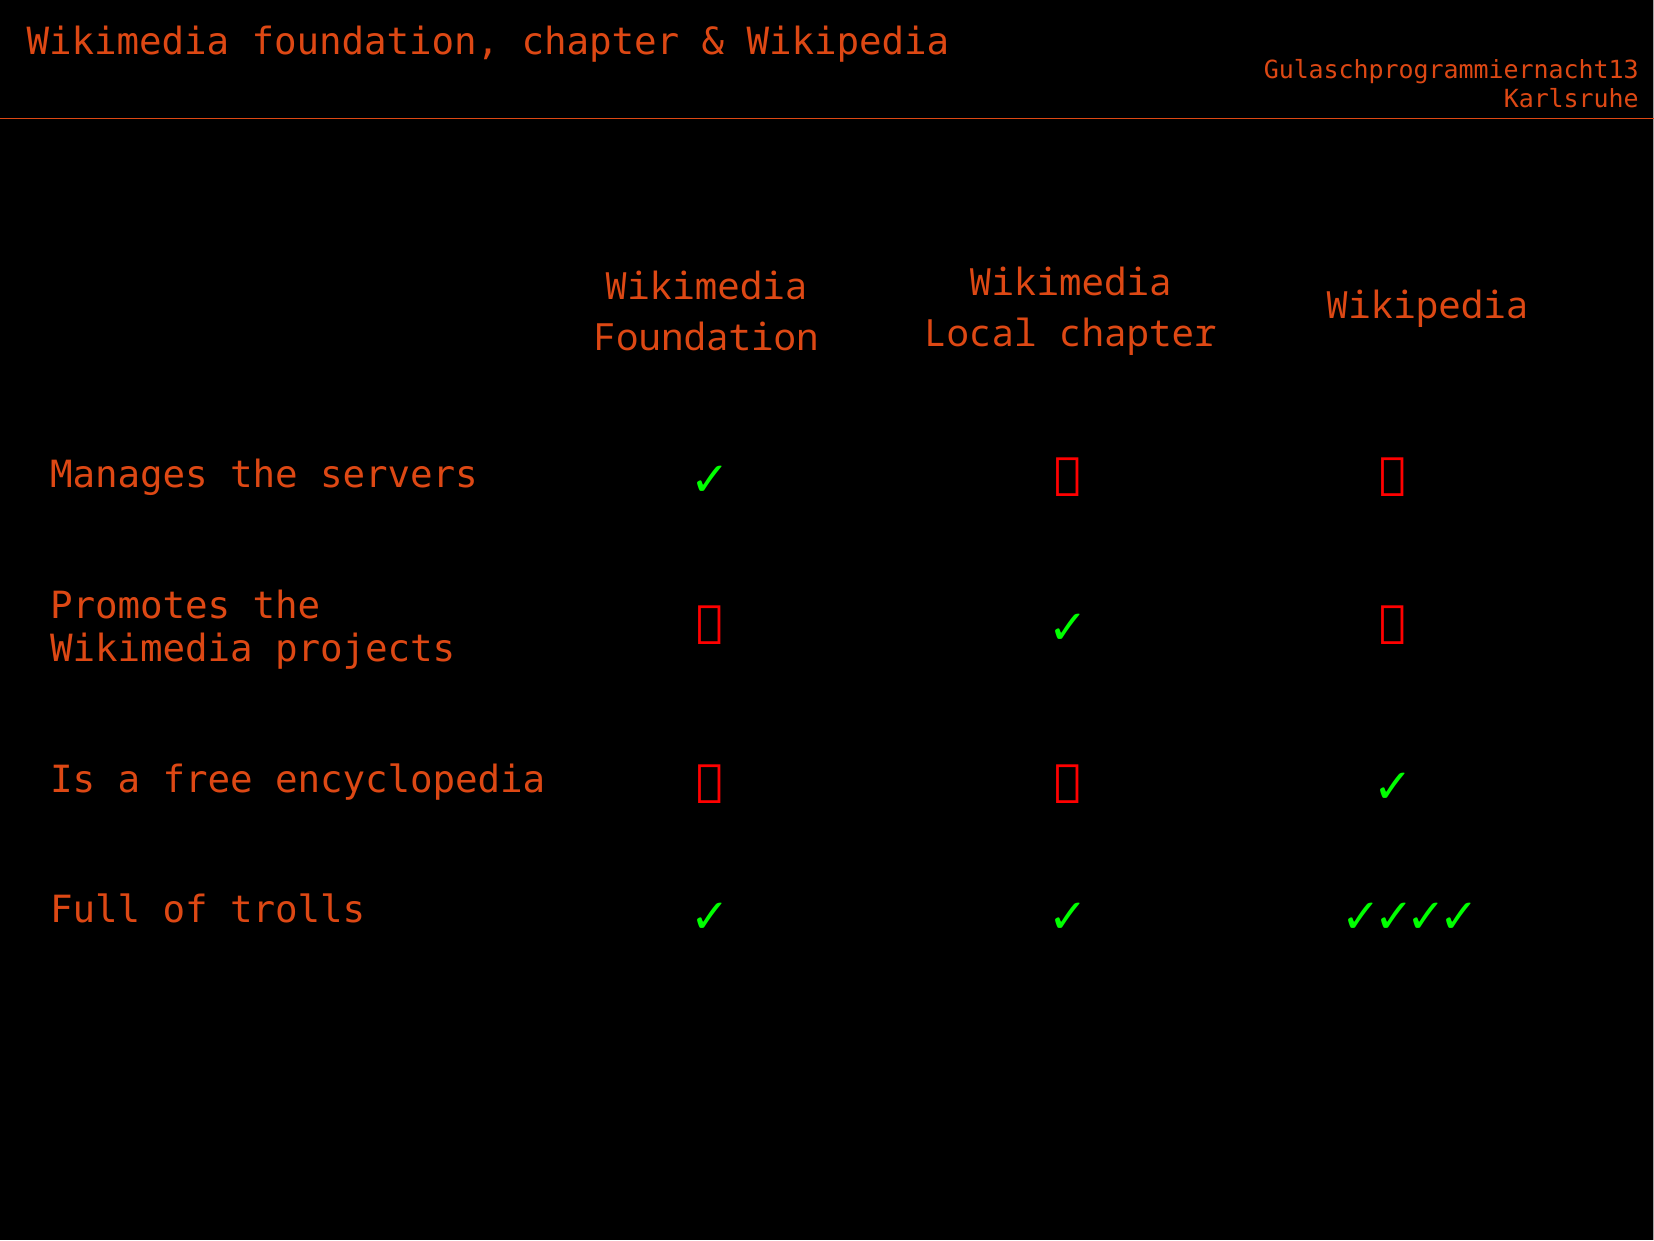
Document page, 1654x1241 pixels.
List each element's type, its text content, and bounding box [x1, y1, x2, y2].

text_box Wikimedia Foundation [578, 252, 834, 355]
text_box Wikimedia foundation, chapter & Wikipedia [11, 12, 1004, 71]
text_box Wikipedia [1311, 271, 1544, 331]
text_box Gulaschprogrammiernacht13 Karlsruhe [1248, 47, 1654, 121]
text_box ❌ ❌ ✓ [679, 738, 1554, 827]
text_box ❌ ✓ ❌ [679, 578, 1554, 668]
text_box Manages the servers Promotes the Wikimedia projects Is a free encyclopedia Full of trolls [35, 445, 561, 939]
text_box ✓ ❌ ❌ [679, 431, 1554, 520]
text_box Wikimedia Local chapter [909, 248, 1232, 350]
text_box ✓ ✓ ✓✓✓✓ [679, 868, 1554, 957]
